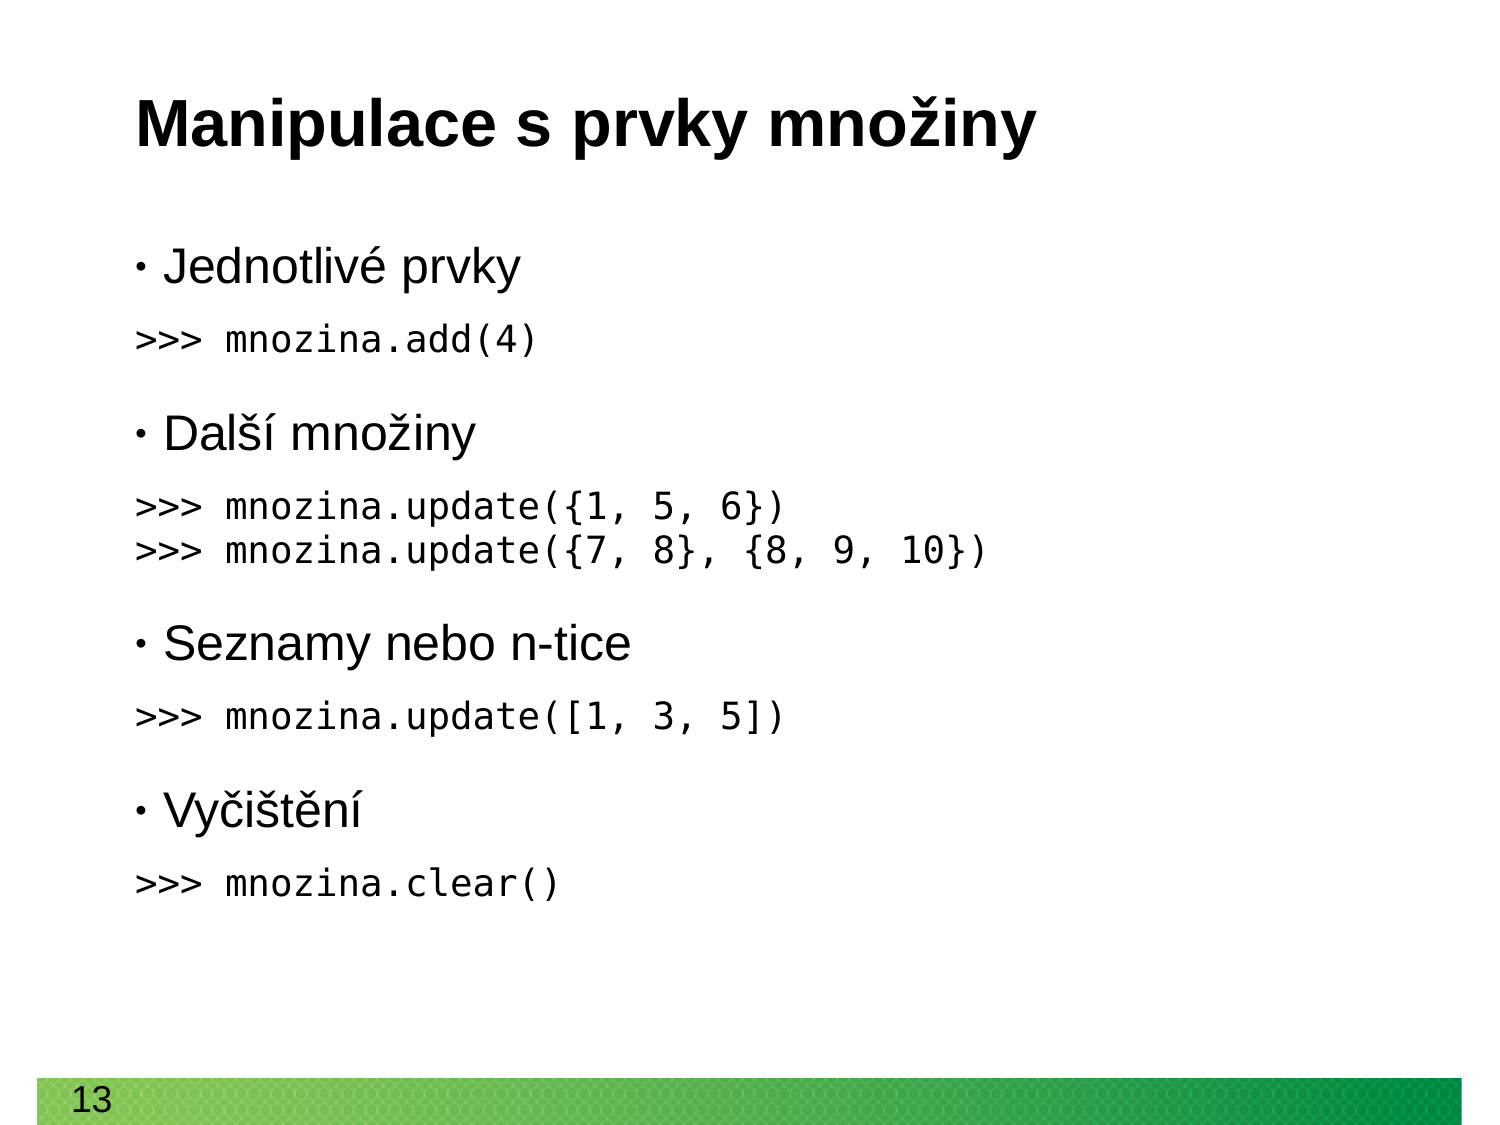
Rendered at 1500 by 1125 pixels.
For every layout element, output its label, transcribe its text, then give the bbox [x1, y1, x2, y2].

picture [36, 1078, 1462, 1125]
list Jednotlivé prvky >>> mnozina.add(4) Další množiny >>> mnozina.update({1, 5, 6}) >>> mnozina.update({7, 8}, {8, 9, 10}) Seznamy nebo n-tice >>> mnozina.update([1, 3, 5]) Vyčištění >>> mnozina.clear() [135, 238, 1372, 892]
title Manipulace s prvky množiny [135, 41, 1372, 204]
